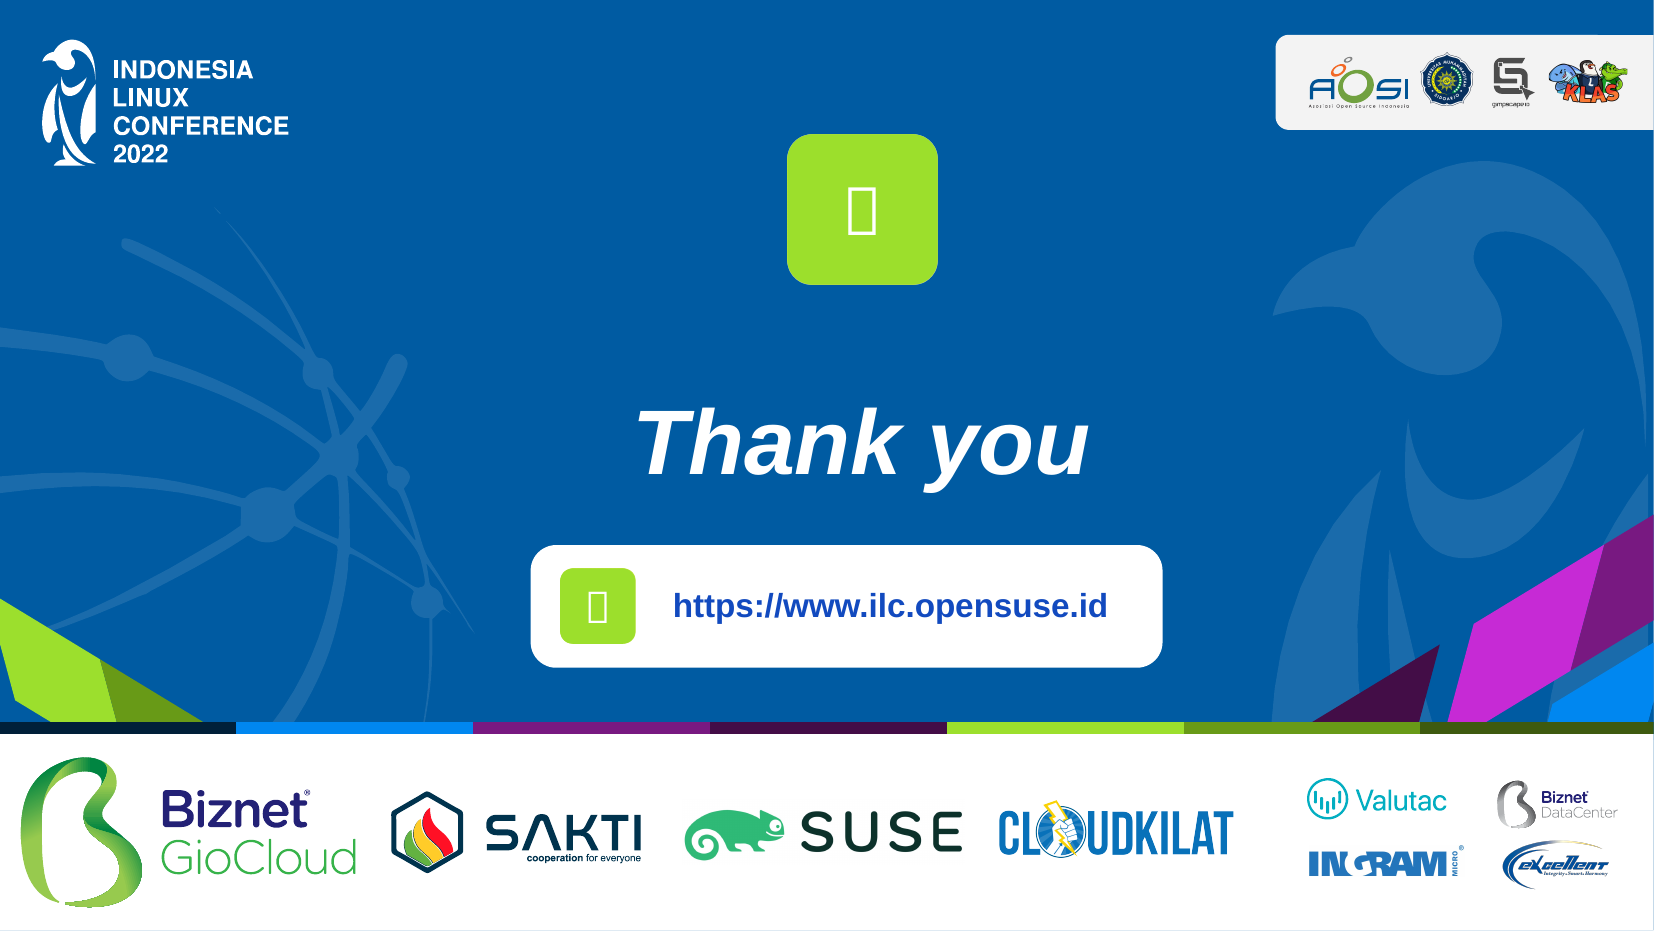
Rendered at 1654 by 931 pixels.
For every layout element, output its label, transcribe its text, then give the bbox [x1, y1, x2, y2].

text_box  [787, 134, 938, 285]
picture [1548, 60, 1628, 103]
picture [682, 799, 965, 865]
picture [601, 855, 616, 859]
picture [1309, 845, 1465, 877]
picture [999, 800, 1234, 858]
picture [1420, 52, 1474, 106]
text_box  [560, 568, 636, 644]
text_box [530, 545, 1154, 668]
picture [1496, 840, 1620, 890]
picture [626, 855, 634, 862]
text_box https://www.ilc.opensuse.id [637, 550, 1163, 662]
text_box Thank you [187, 323, 1501, 512]
